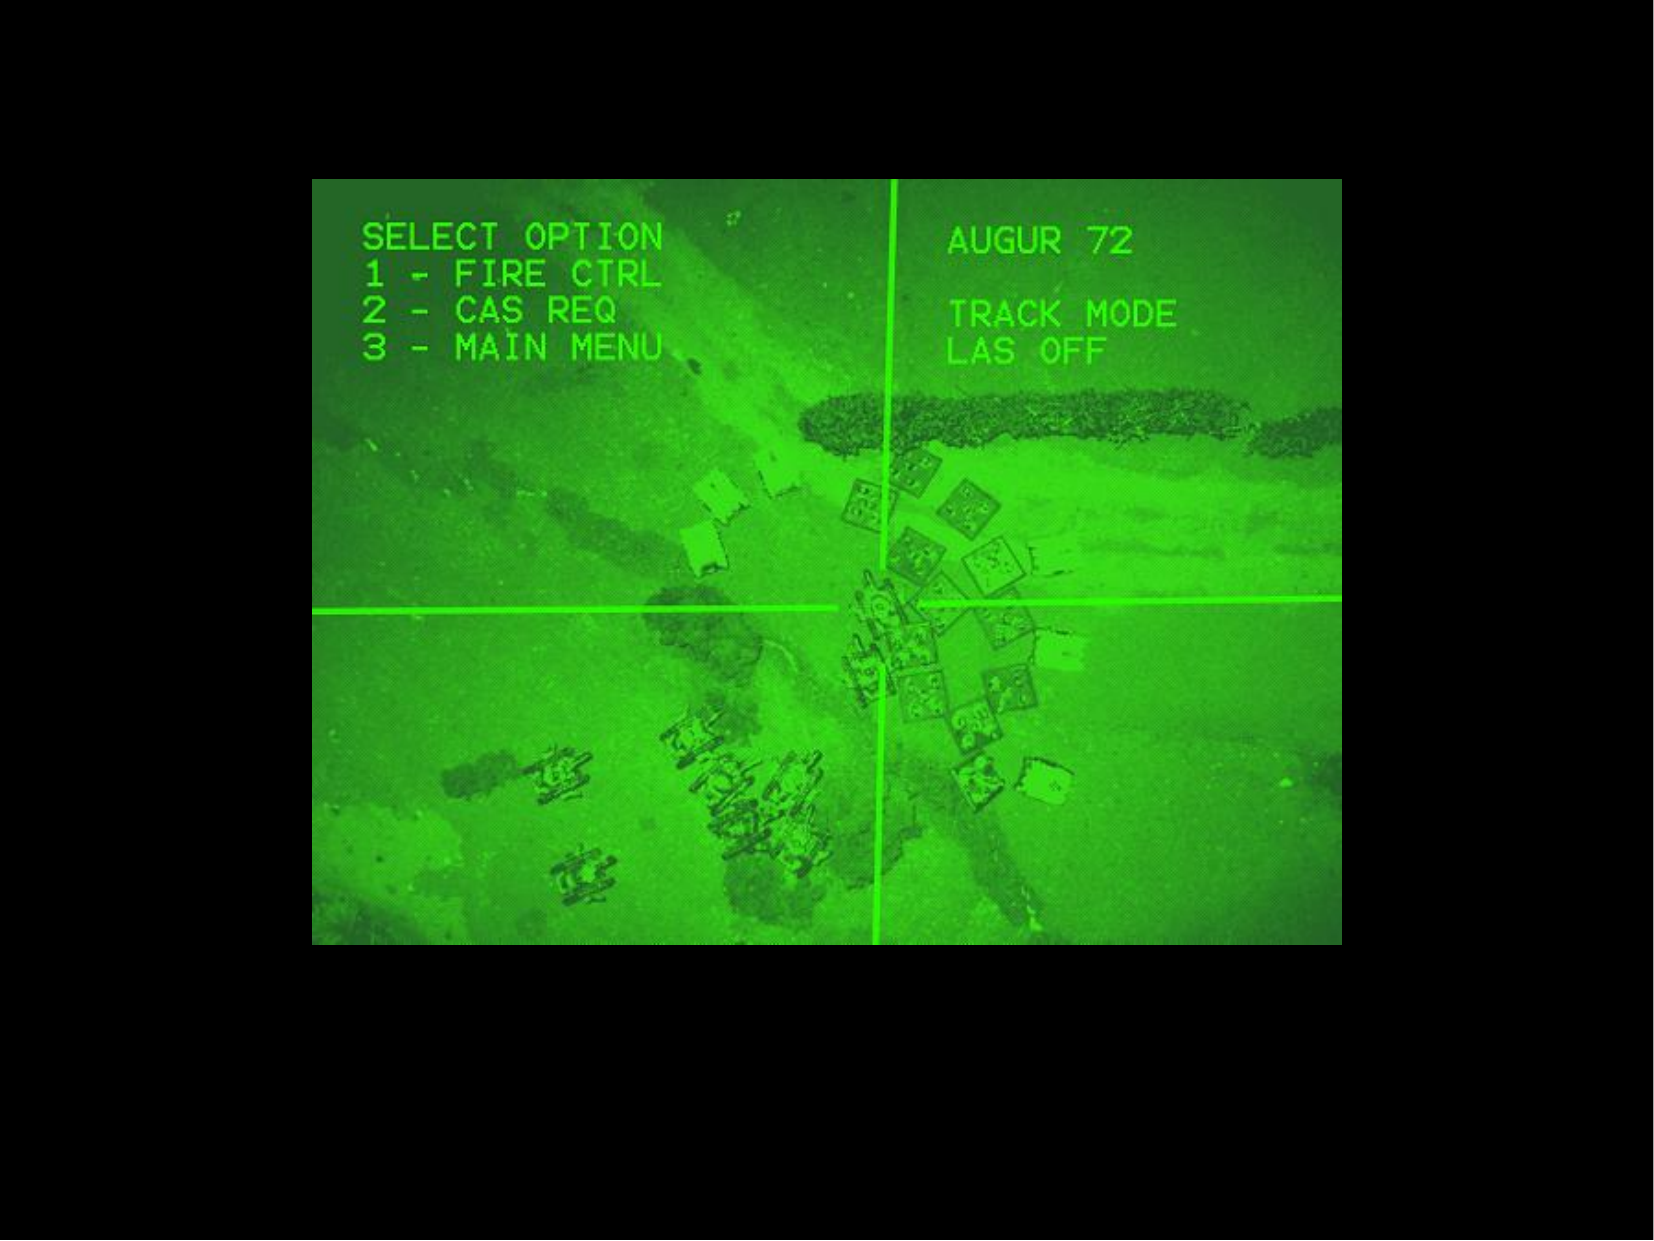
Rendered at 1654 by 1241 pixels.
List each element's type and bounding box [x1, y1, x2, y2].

picture [312, 179, 1342, 945]
